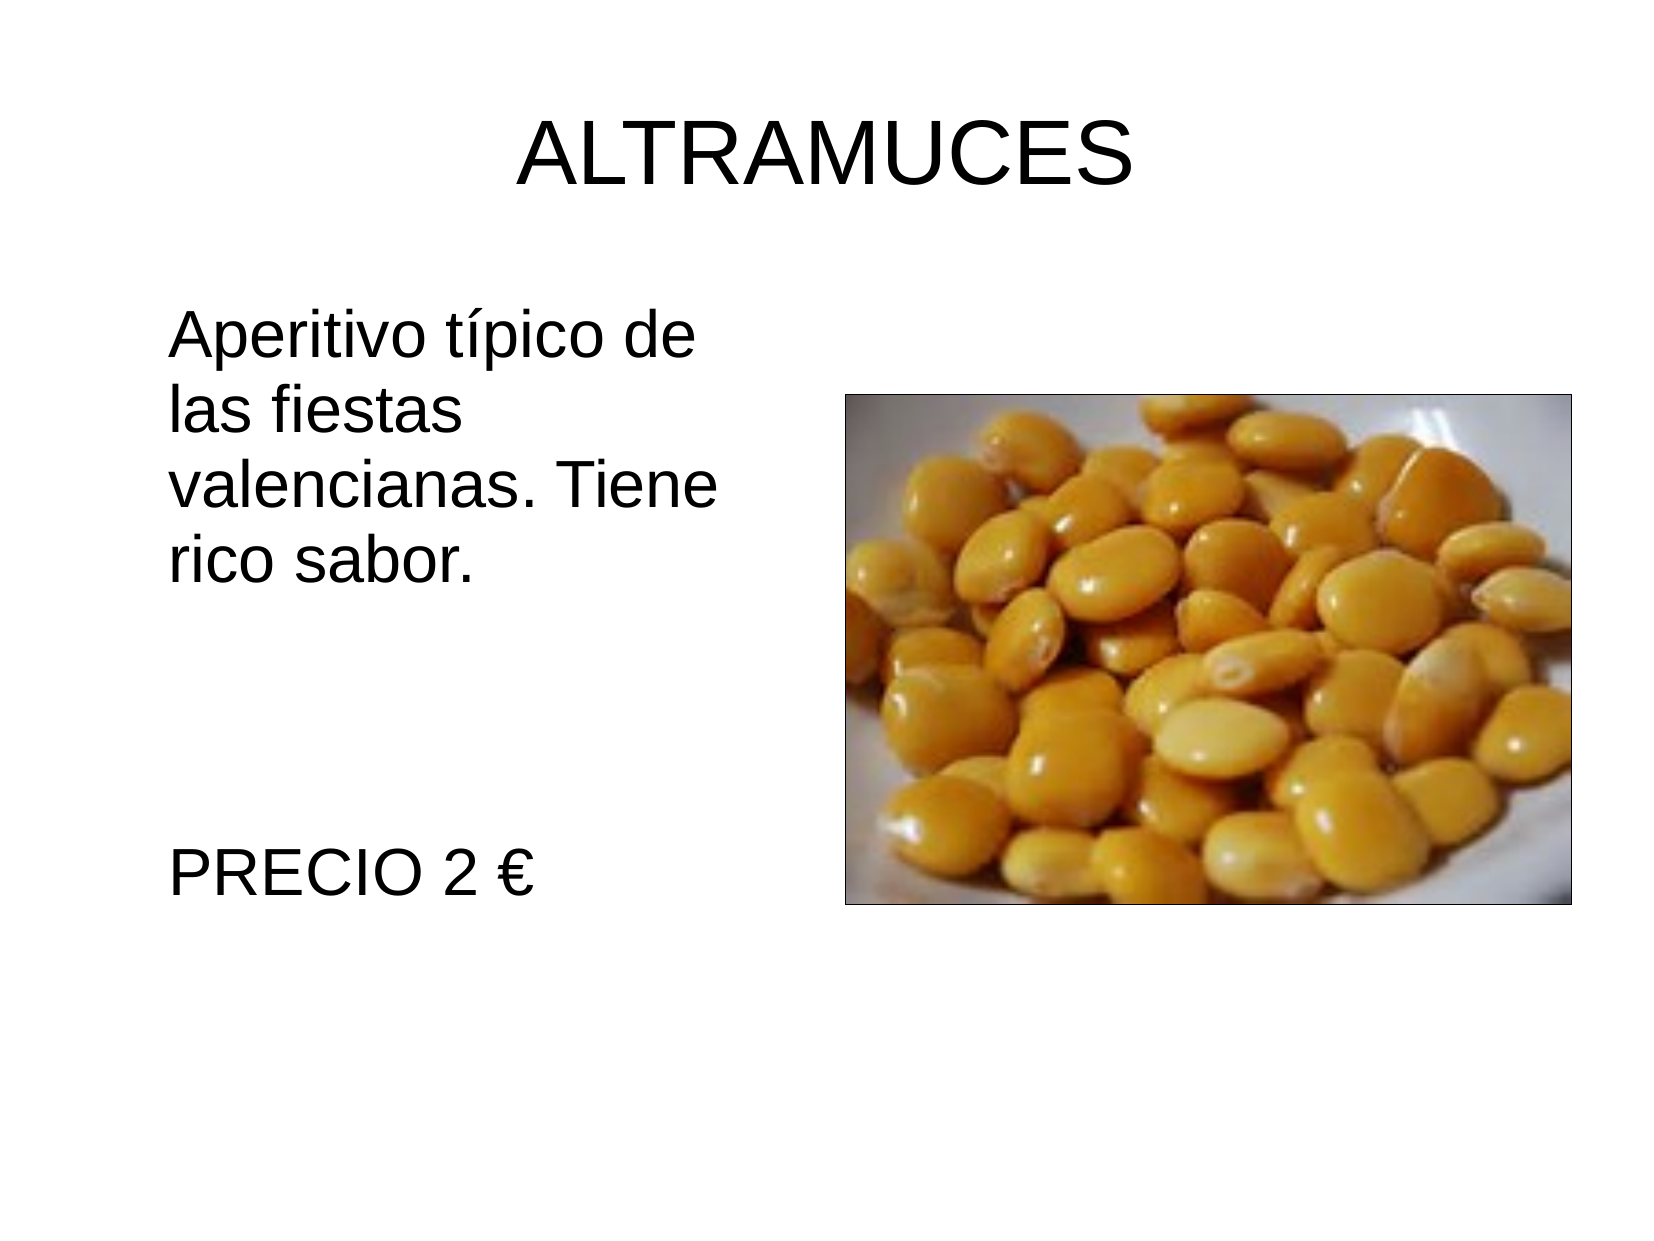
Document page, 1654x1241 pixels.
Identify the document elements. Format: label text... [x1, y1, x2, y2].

picture [845, 394, 1572, 905]
list Aperitivo típico de las fiestas valencianas. Tiene rico sabor. PRECIO 2 € [82, 290, 809, 1010]
title ALTRAMUCES [82, 49, 1571, 257]
